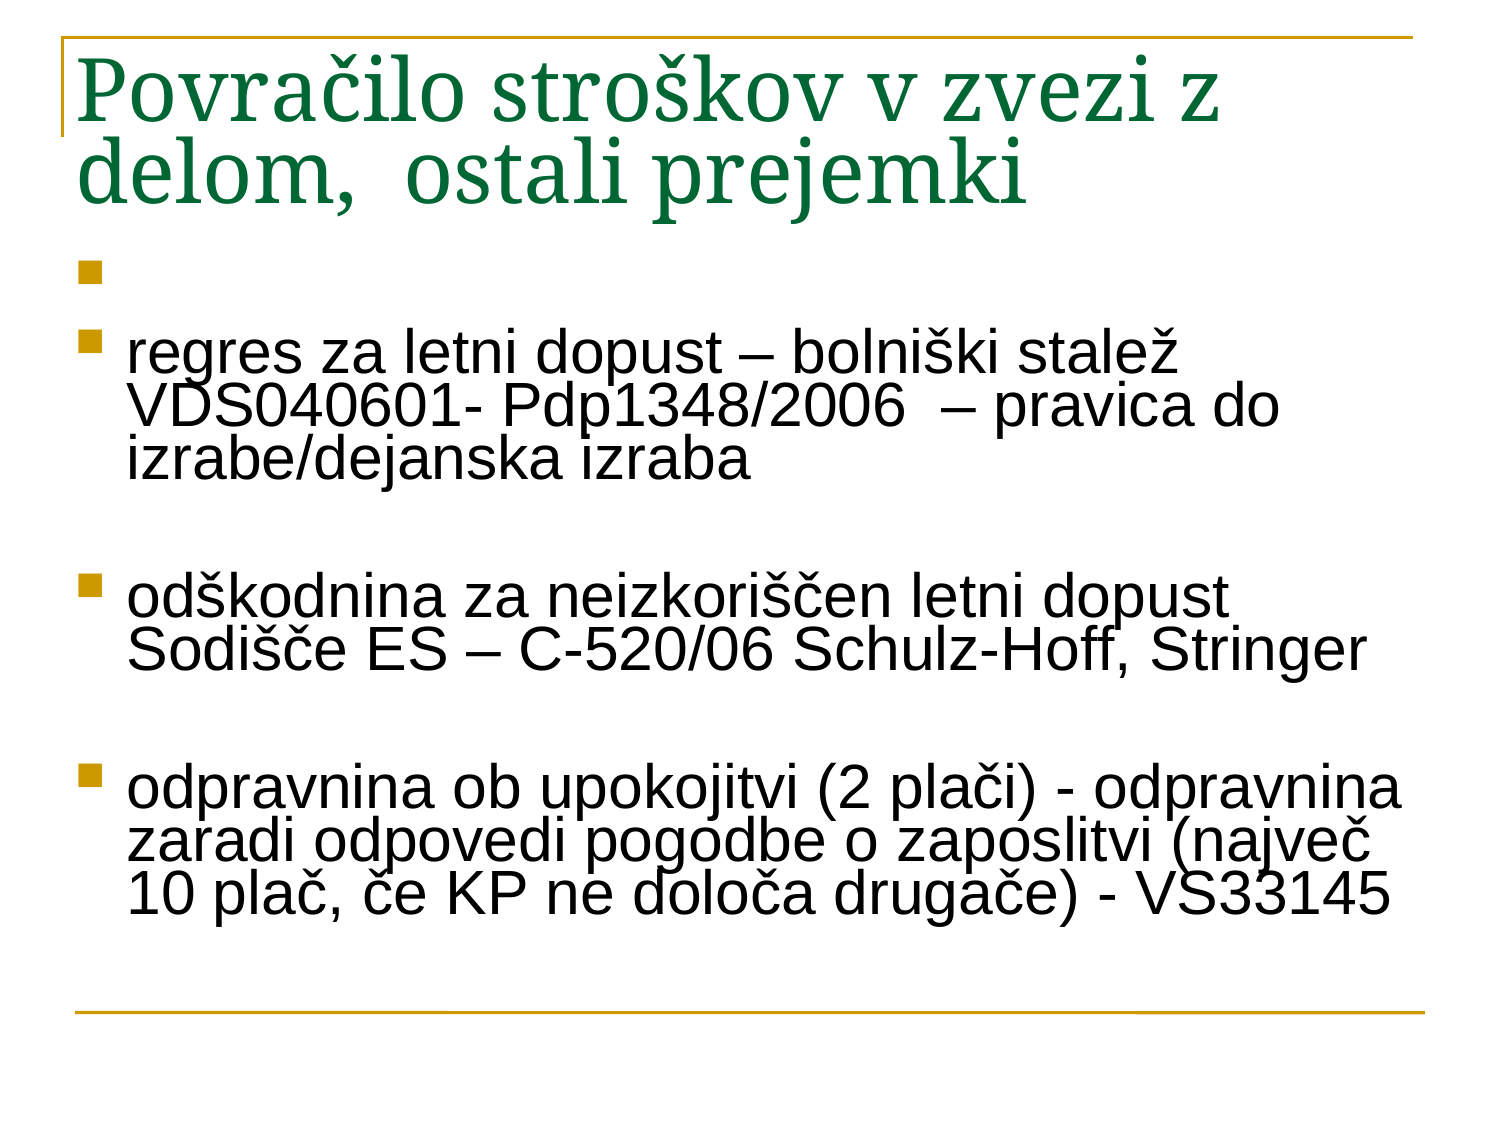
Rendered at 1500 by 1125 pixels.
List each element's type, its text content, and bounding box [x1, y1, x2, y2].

title Povračilo stroškov v zvezi z delom, ostali prejemki [74, 52, 1423, 224]
list regres za letni dopust – bolniški stalež VDS040601- Pdp1348/2006 – pravica do izrabe/dejanska izraba odškodnina za neizkoriščen letni dopust Sodišče ES – C-520/06 Schulz-Hoff, Stringer odpravnina ob upokojitvi (2 plači) - odpravnina zaradi odpovedi pogodbe o zaposlitvi (največ 10 plač, če KP ne določa drugače) - VS33145 [74, 262, 1423, 990]
